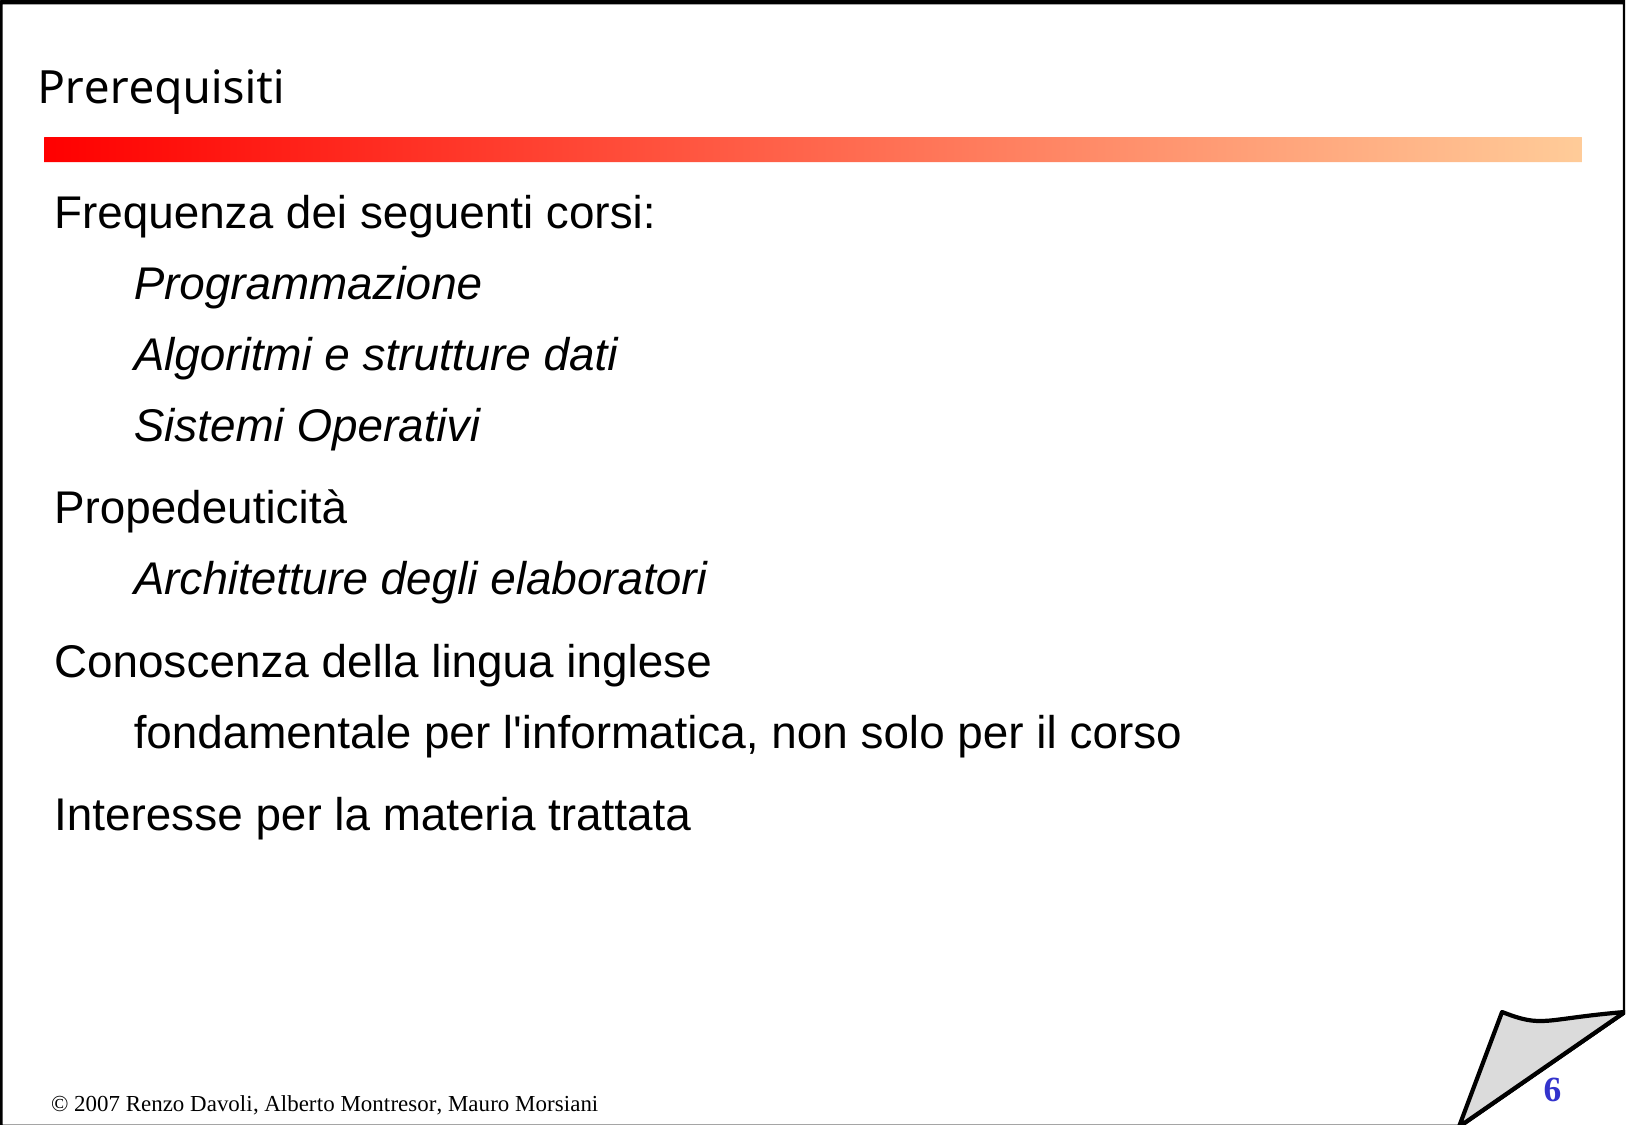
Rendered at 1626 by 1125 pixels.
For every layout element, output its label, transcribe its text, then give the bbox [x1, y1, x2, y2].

title Prerequisiti [37, 44, 1588, 131]
list Frequenza dei seguenti corsi: Programmazione Algoritmi e strutture dati Sistemi Operativi Propedeuticità Architetture degli elaboratori Conoscenza della lingua inglese fondamentale per l'informatica, non solo per il corso Interesse per la materia trattata [54, 187, 1571, 993]
